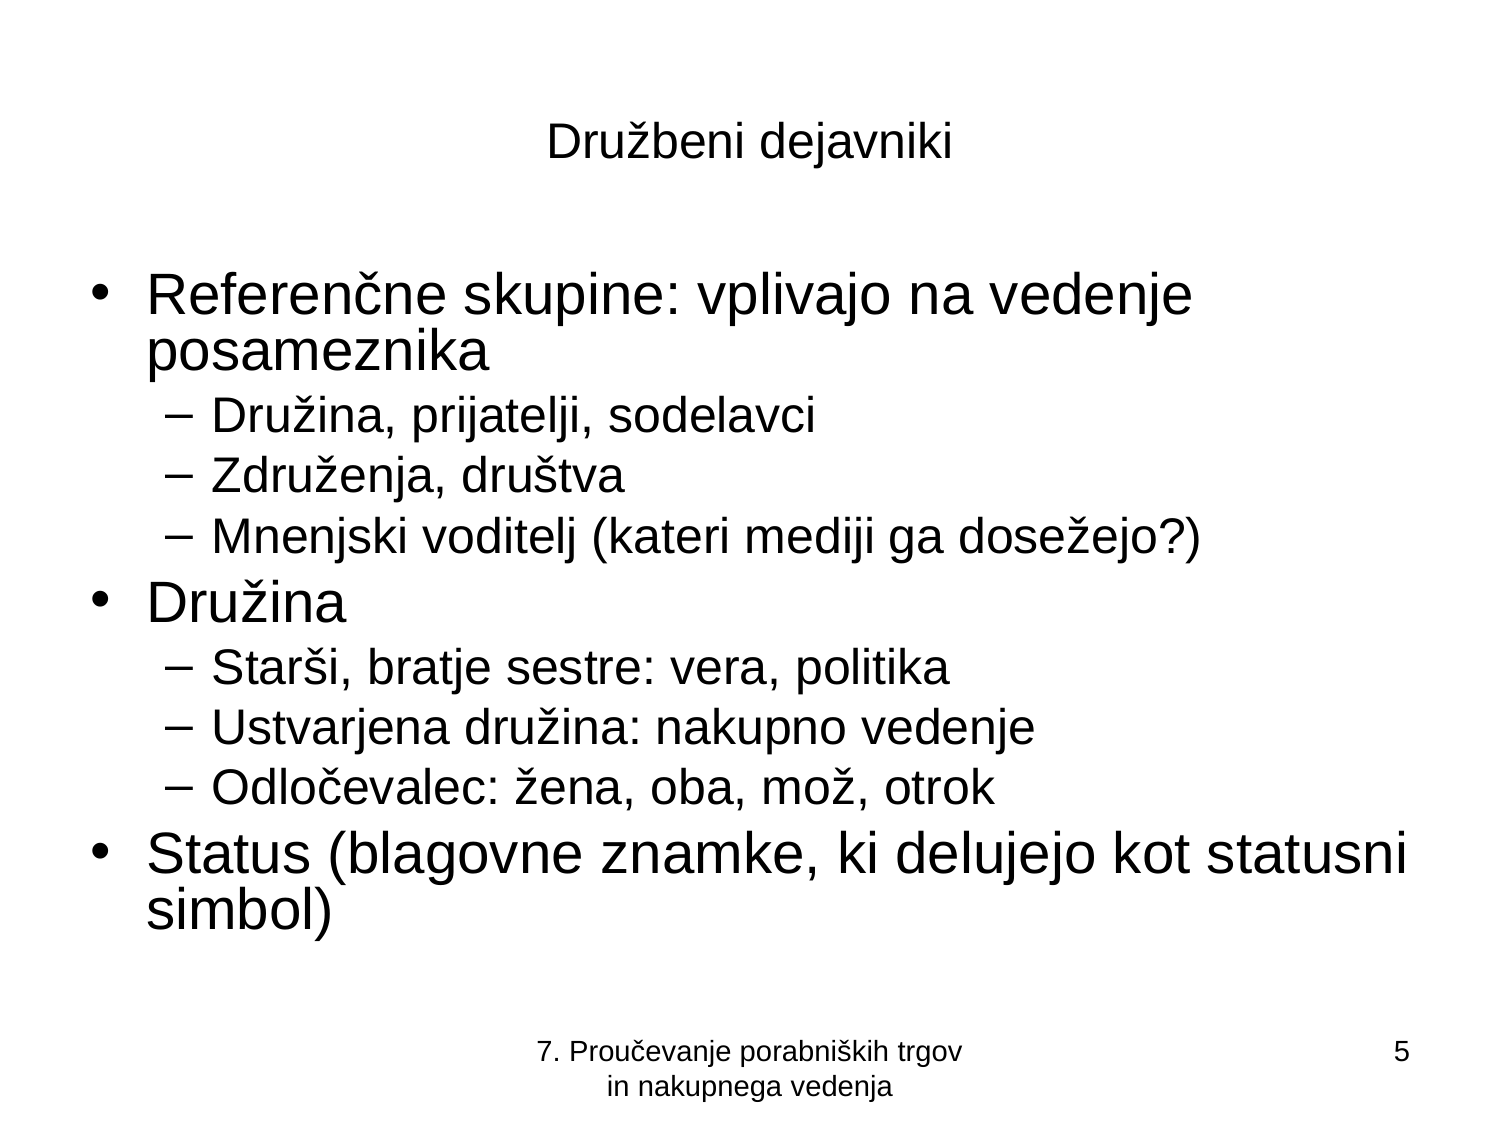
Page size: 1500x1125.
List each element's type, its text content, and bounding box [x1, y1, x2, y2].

text_box 7. Proučevanje porabniških trgov in nakupnega vedenja [512, 1024, 988, 1103]
text_box <number> [1074, 1024, 1426, 1103]
title Družbeni dejavniki [75, 45, 1426, 233]
list Referenčne skupine: vplivajo na vedenje posameznika Družina, prijatelji, sodelavci Združenja, društva Mnenjski voditelj (kateri mediji ga dosežejo?) Družina Starši, bratje sestre: vera, politika Ustvarjena družina: nakupno vedenje Odločevalec: žena, oba, mož, otrok Status (blagovne znamke, ki delujejo kot statusni simbol) [75, 262, 1426, 1006]
